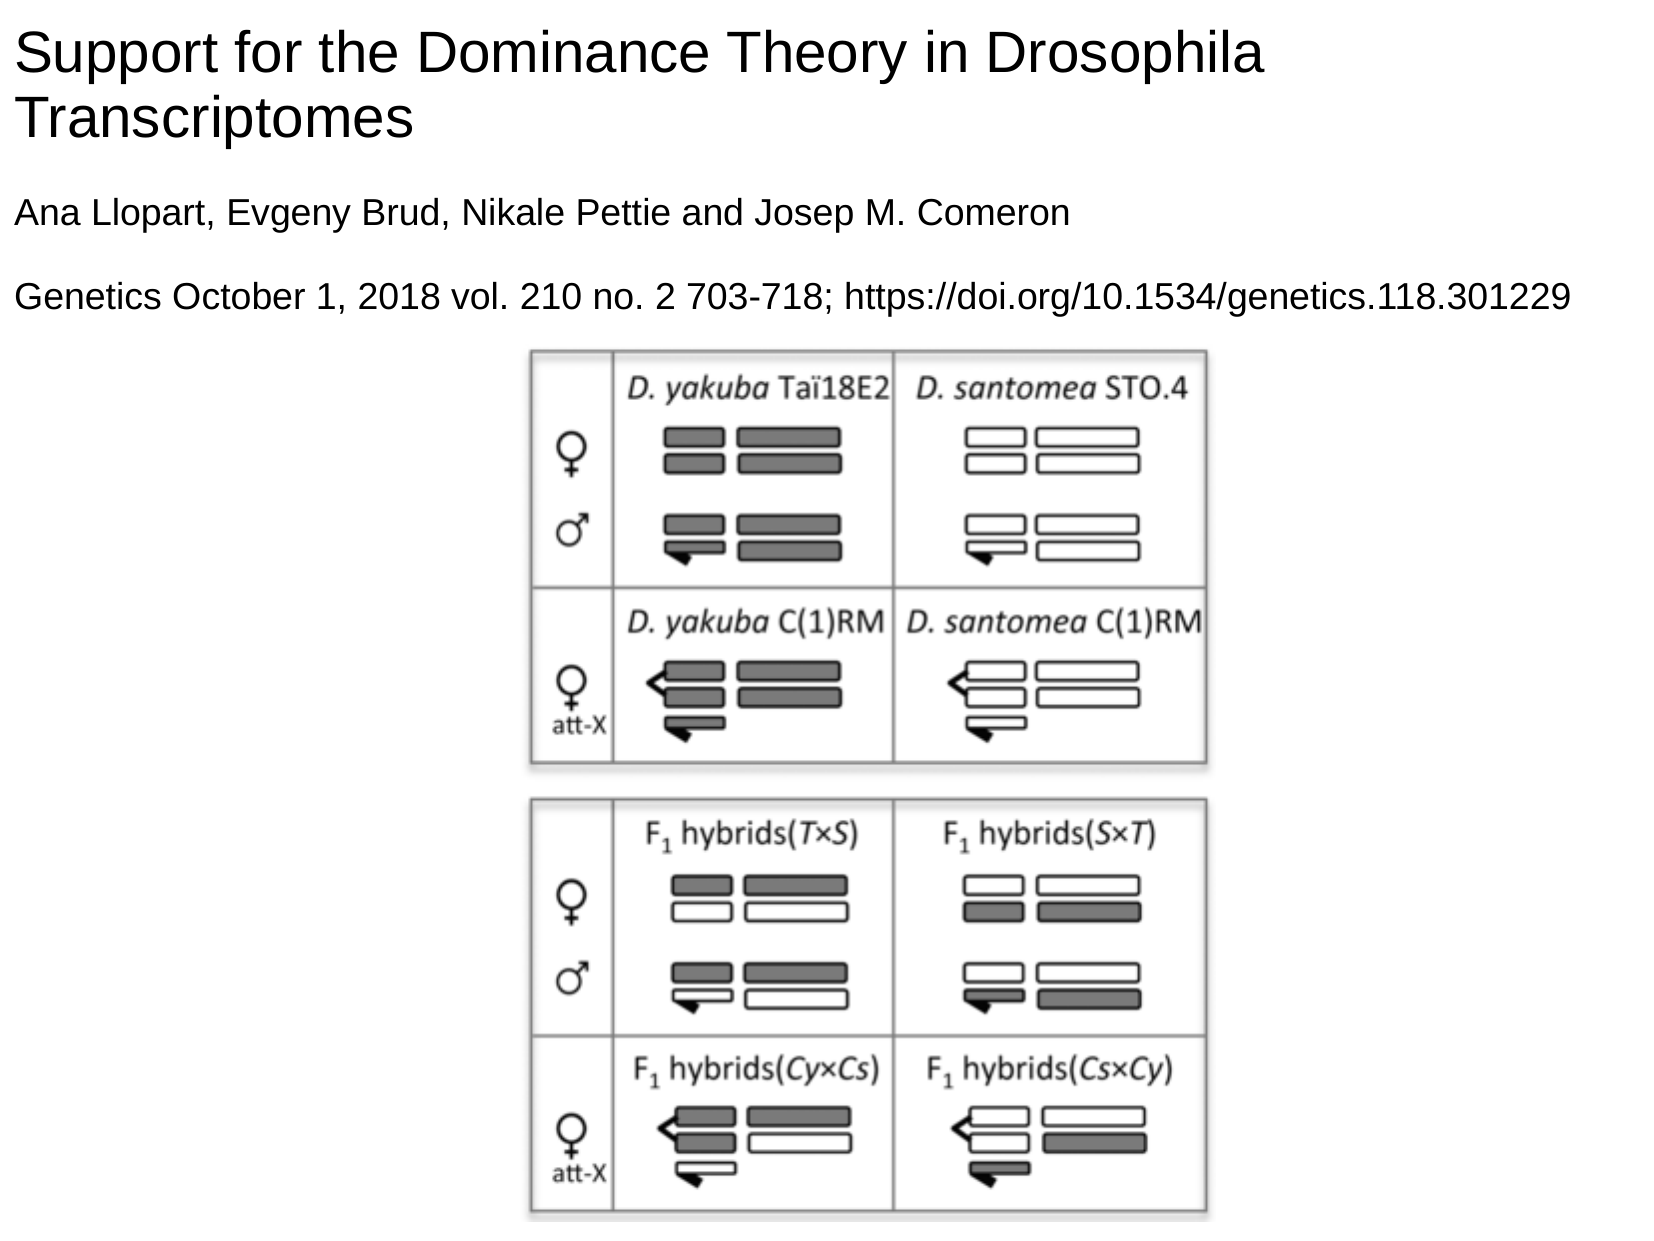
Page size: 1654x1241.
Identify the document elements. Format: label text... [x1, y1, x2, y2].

text_box Support for the Dominance Theory in Drosophila Transcriptomes Ana Llopart, Evgeny Brud, Nikale Pettie and Josep M. Comeron Genetics October 1, 2018 vol. 210 no. 2 703-718; https://doi.org/10.1534/genetics.118.301229 [0, 12, 1654, 368]
picture [519, 344, 1216, 1222]
